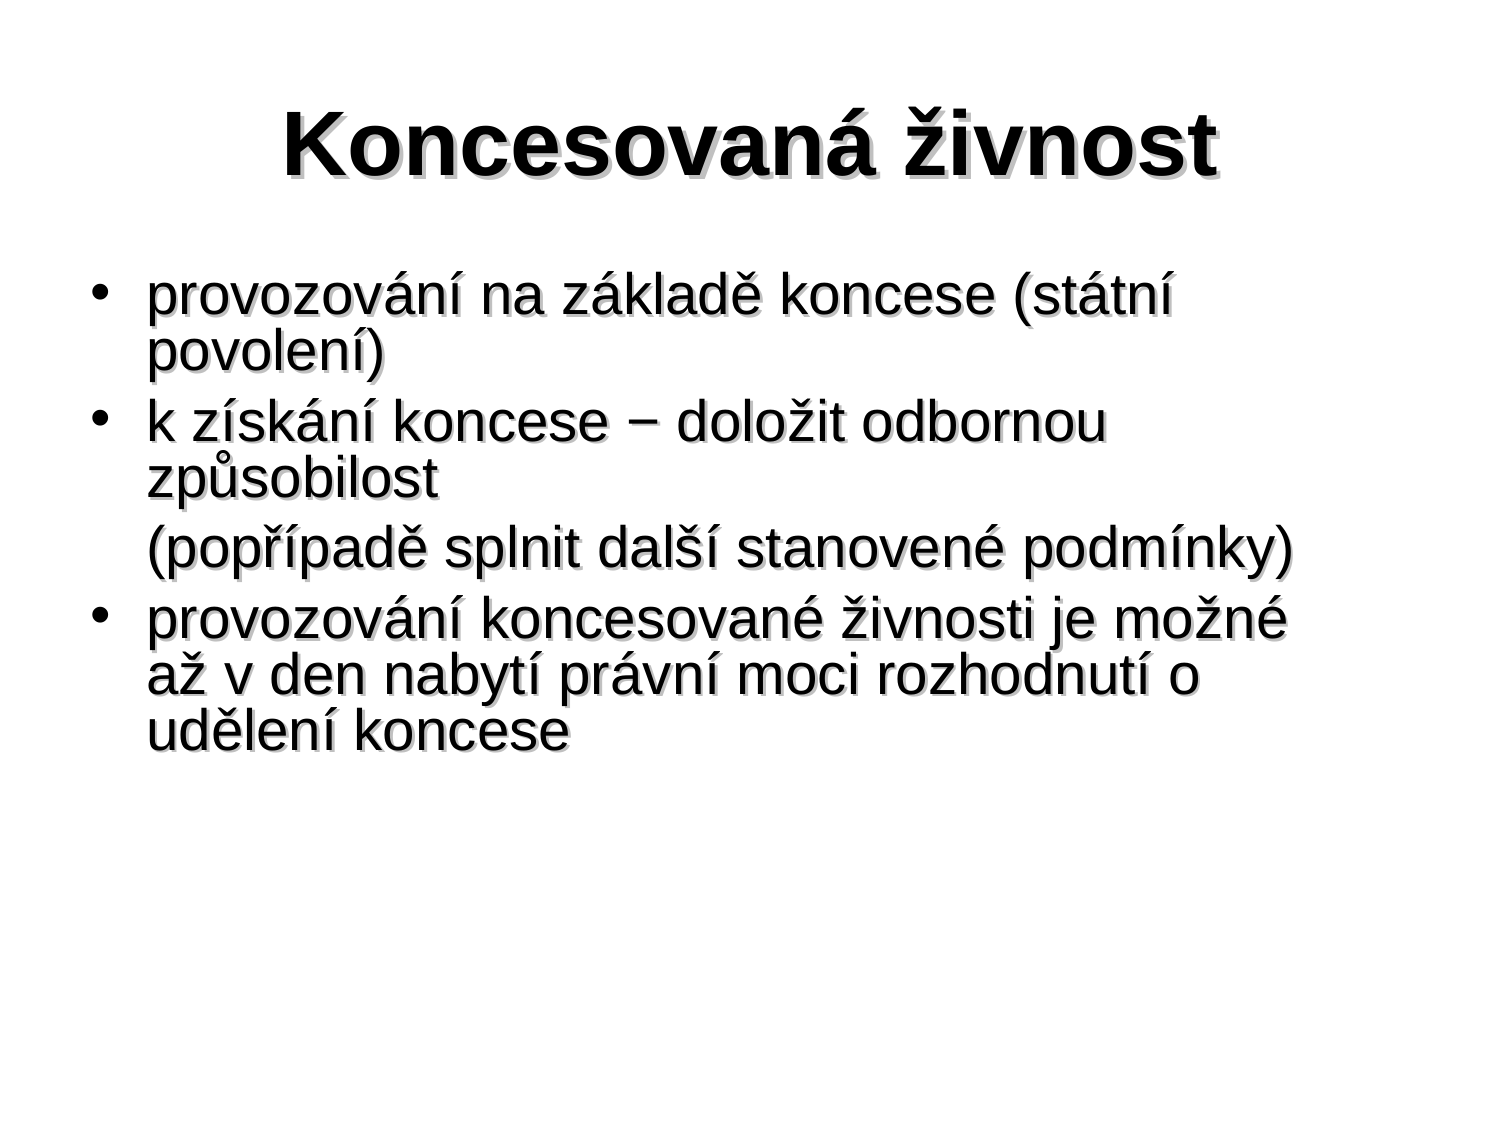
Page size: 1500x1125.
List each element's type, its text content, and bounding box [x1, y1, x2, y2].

list provozování na základě koncese (státní povolení) k získání koncese − doložit odbornou způsobilost (popřípadě splnit další stanovené podmínky) provozování koncesované živnosti je možné až v den nabytí právní moci rozhodnutí o udělení koncese [75, 262, 1426, 1093]
title Koncesovaná živnost [75, 45, 1426, 233]
